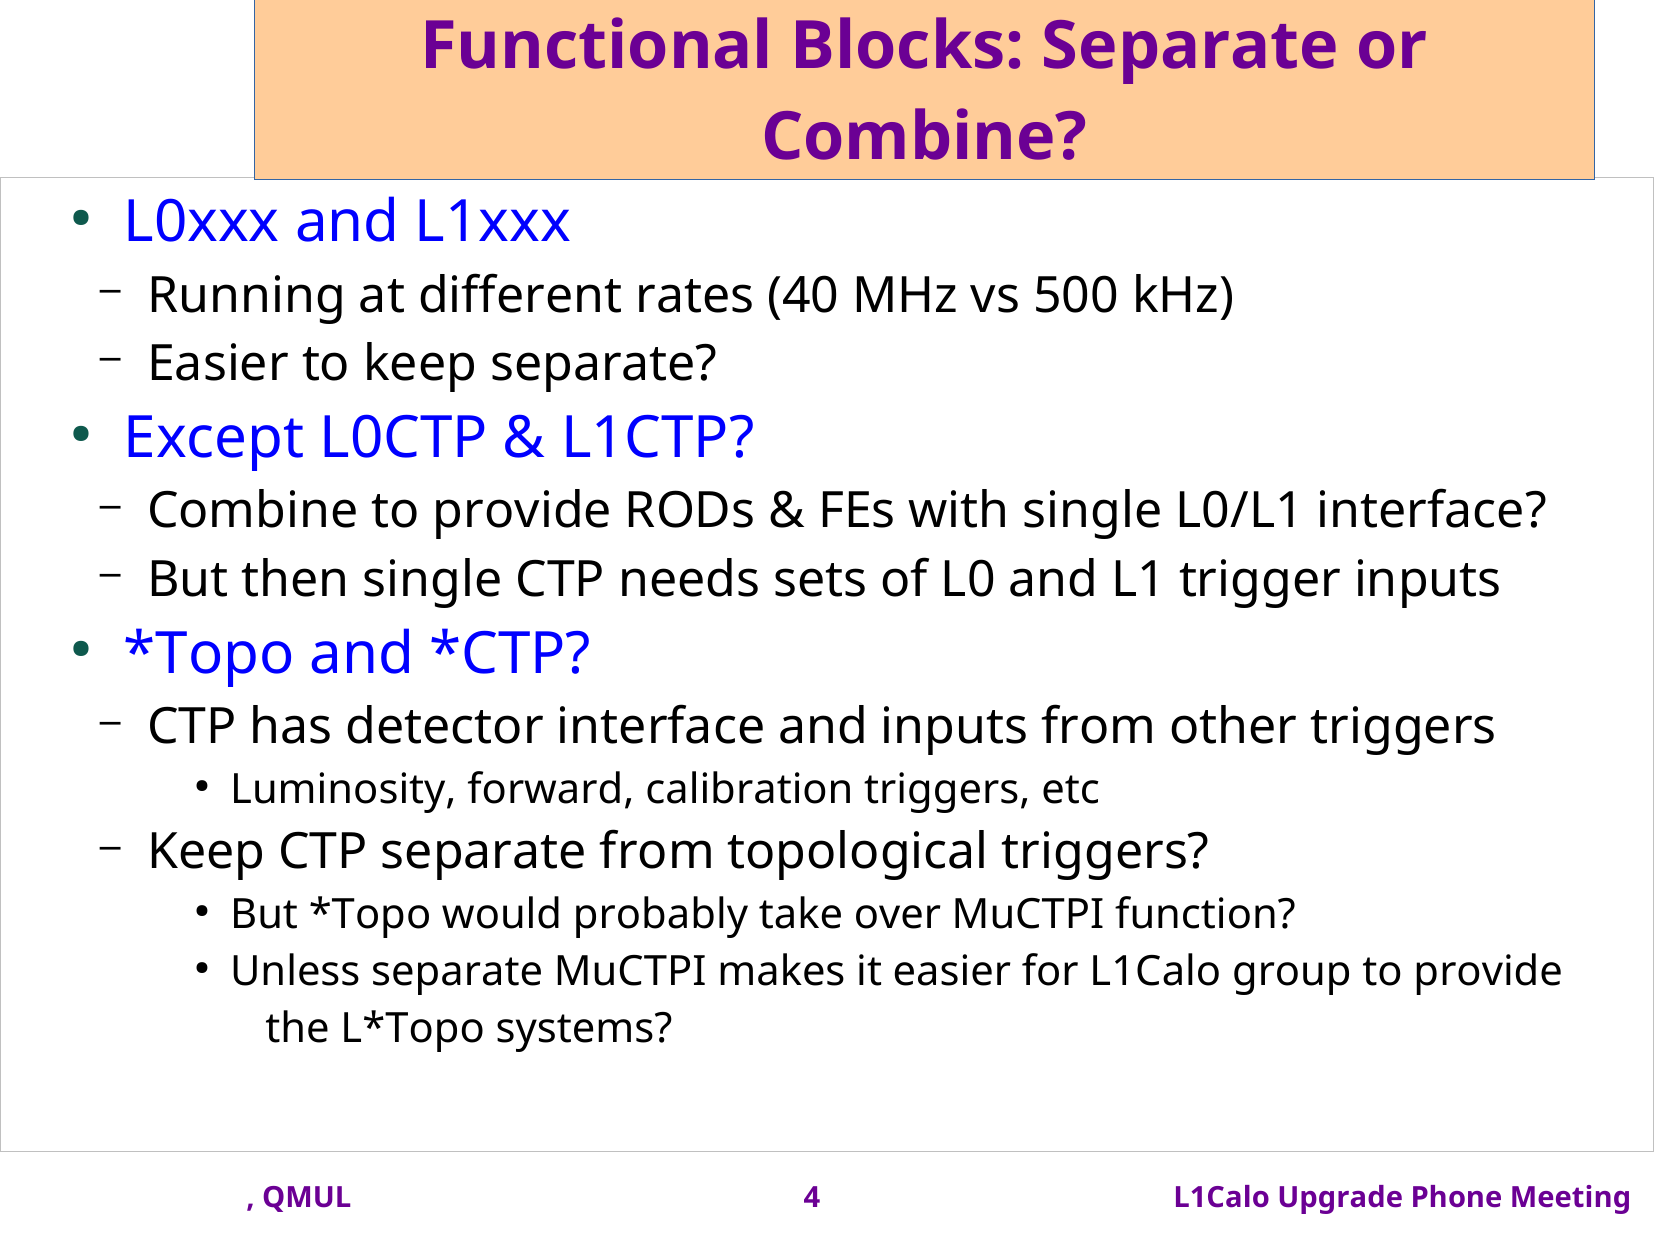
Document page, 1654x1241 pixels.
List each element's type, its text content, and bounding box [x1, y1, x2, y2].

title Functional Blocks: Separate or Combine? [254, 28, 1595, 148]
list L0xxx and L1xxx Running at different rates (40 MHz vs 500 kHz) Easier to keep separate? Except L0CTP & L1CTP? Combine to provide RODs & FEs with single L0/L1 interface? But then single CTP needs sets of L0 and L1 trigger inputs *Topo and *CTP? CTP has detector interface and inputs from other triggers Luminosity, forward, calibration triggers, etc Keep CTP separate from topological triggers? But *Topo would probably take over MuCTPI function? Unless separate MuCTPI makes it easier for L1Calo group to provide the L*Topo systems? [52, 179, 1635, 1138]
